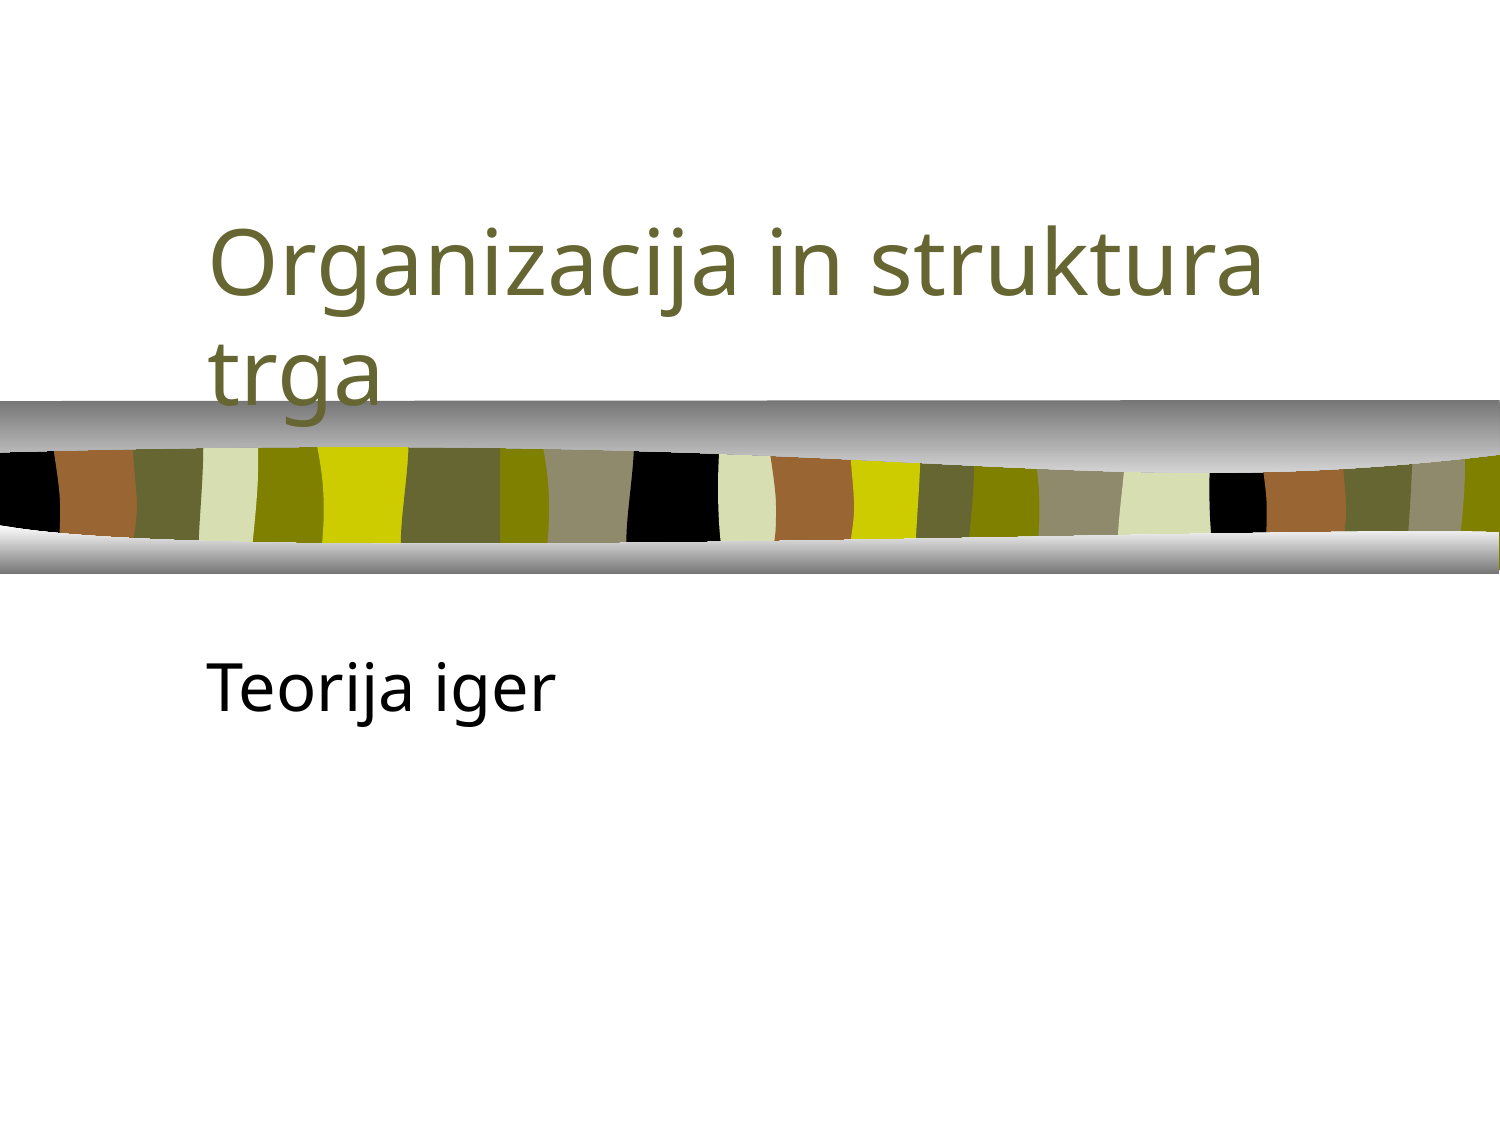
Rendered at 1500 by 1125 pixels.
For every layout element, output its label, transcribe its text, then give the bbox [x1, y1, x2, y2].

text_box Teorija iger [191, 637, 1242, 926]
title Organizacija in struktura trga [192, 219, 1468, 408]
